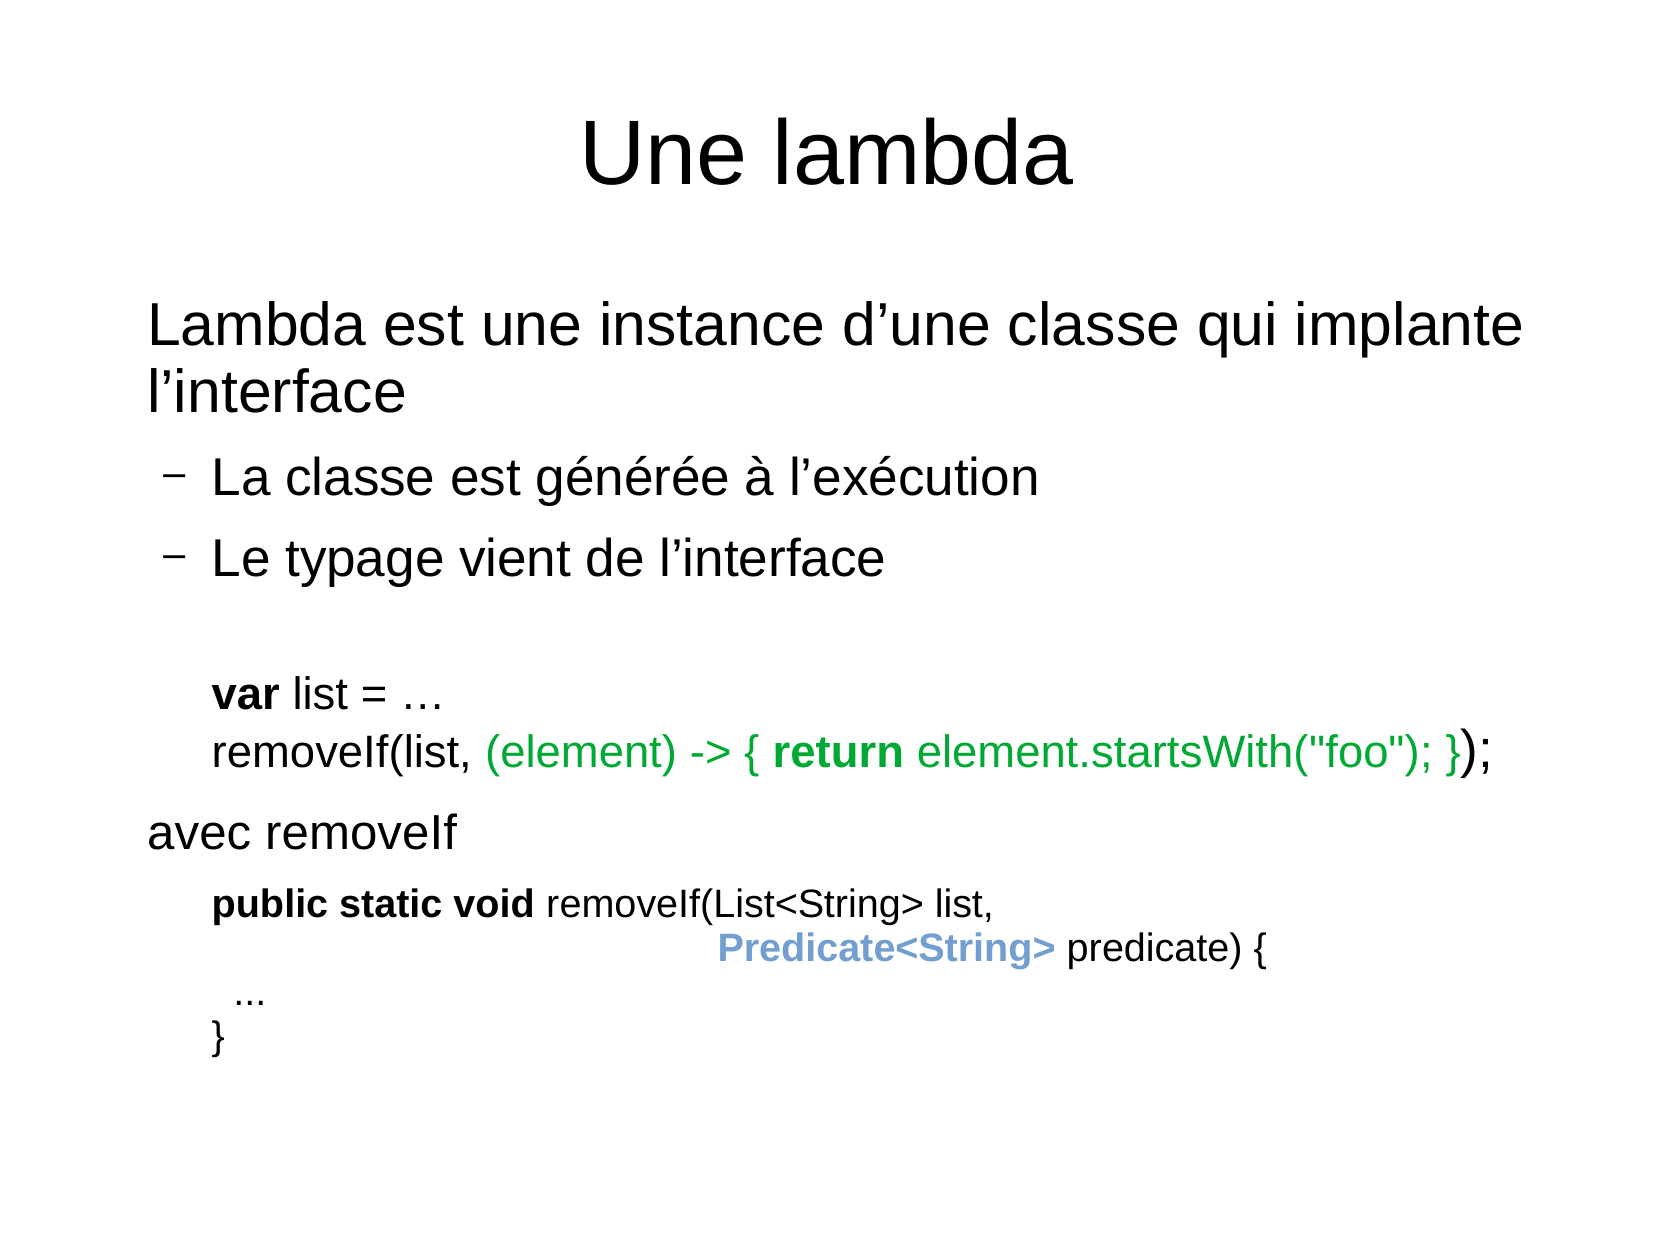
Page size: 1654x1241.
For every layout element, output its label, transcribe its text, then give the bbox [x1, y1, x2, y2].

list Lambda est une instance d’une classe qui implante l’interface La classe est générée à l’exécution Le typage vient de l’interface var list = … removeIf(list, (element) -> { return element.startsWith("foo"); }); avec removeIf public static void removeIf(List<String> list, Predicate<String> predicate) { ... } [82, 290, 1571, 1126]
title Une lambda [56, 49, 1598, 257]
